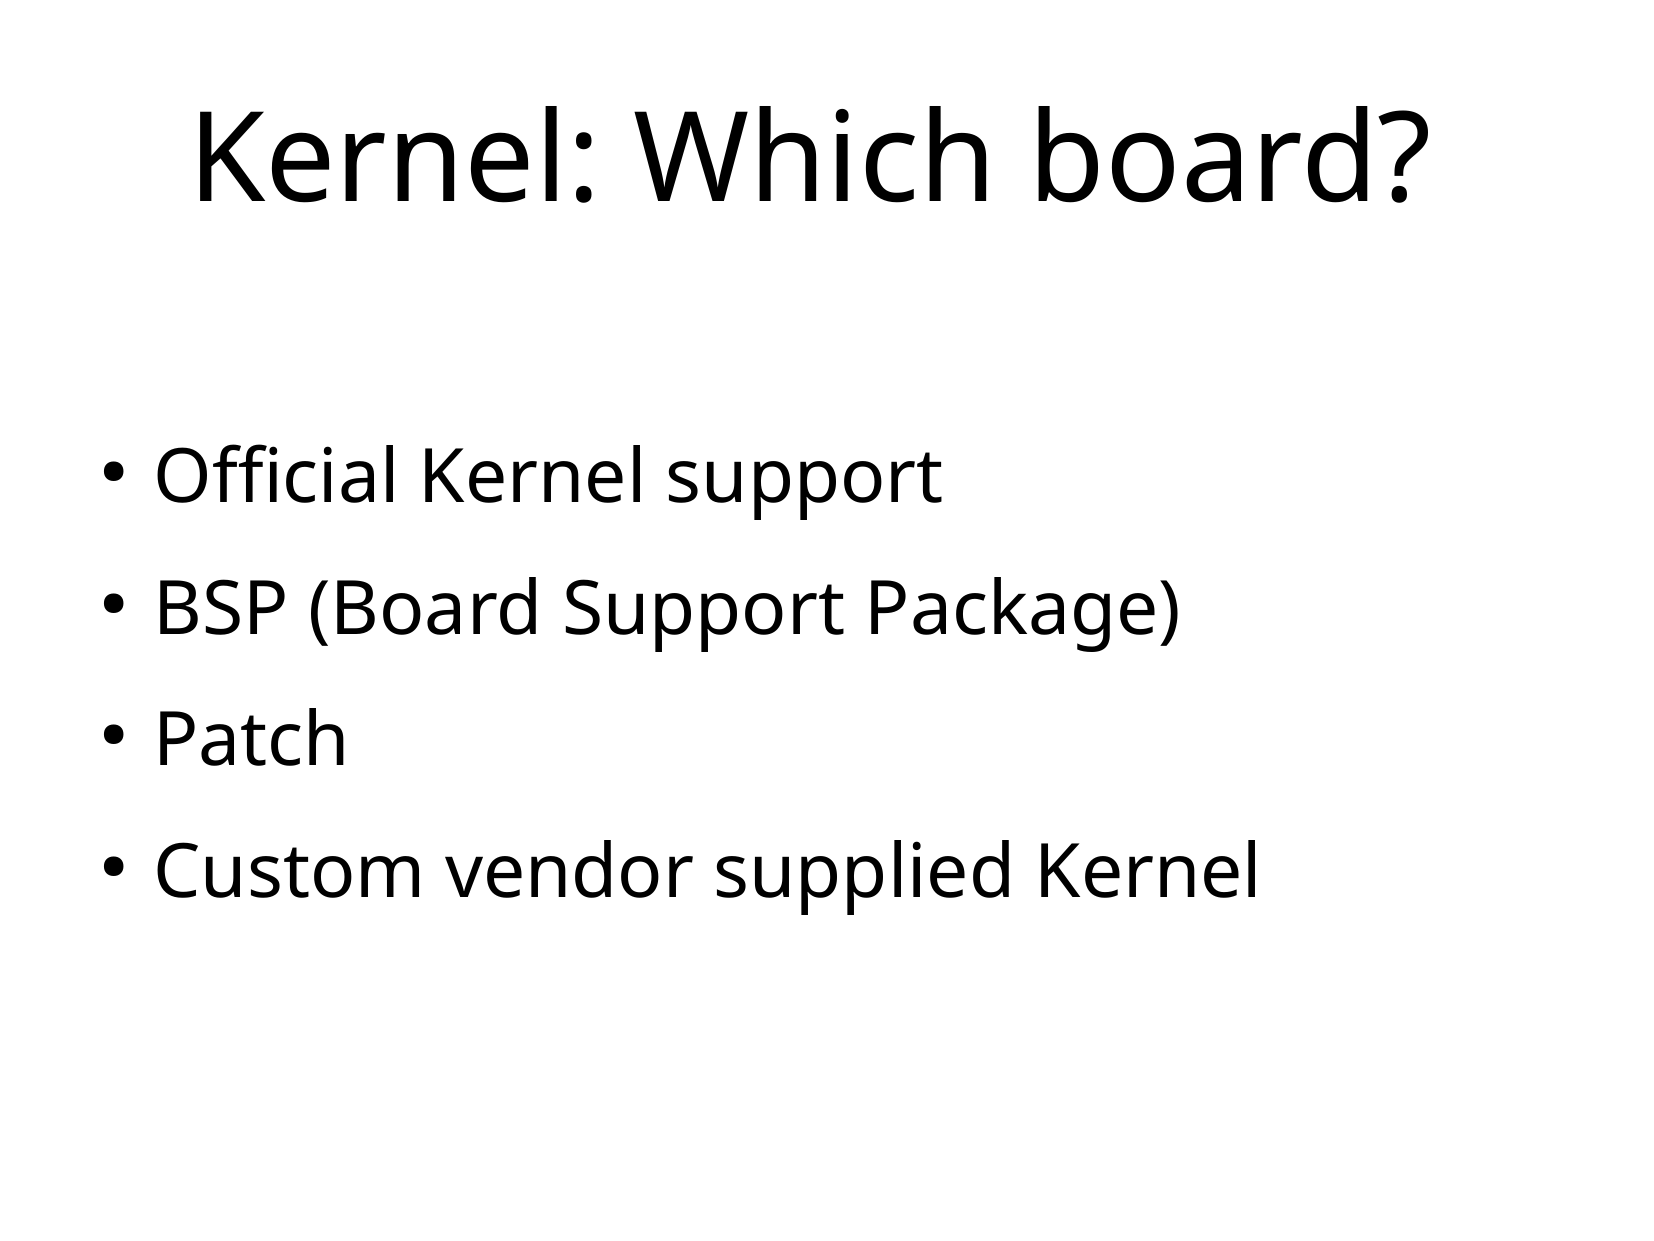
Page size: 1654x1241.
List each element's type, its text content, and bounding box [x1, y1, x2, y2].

list Official Kernel support BSP (Board Support Package) Patch Custom vendor supplied Kernel [82, 290, 1571, 1010]
title Kernel: Which board? [82, 49, 1571, 257]
